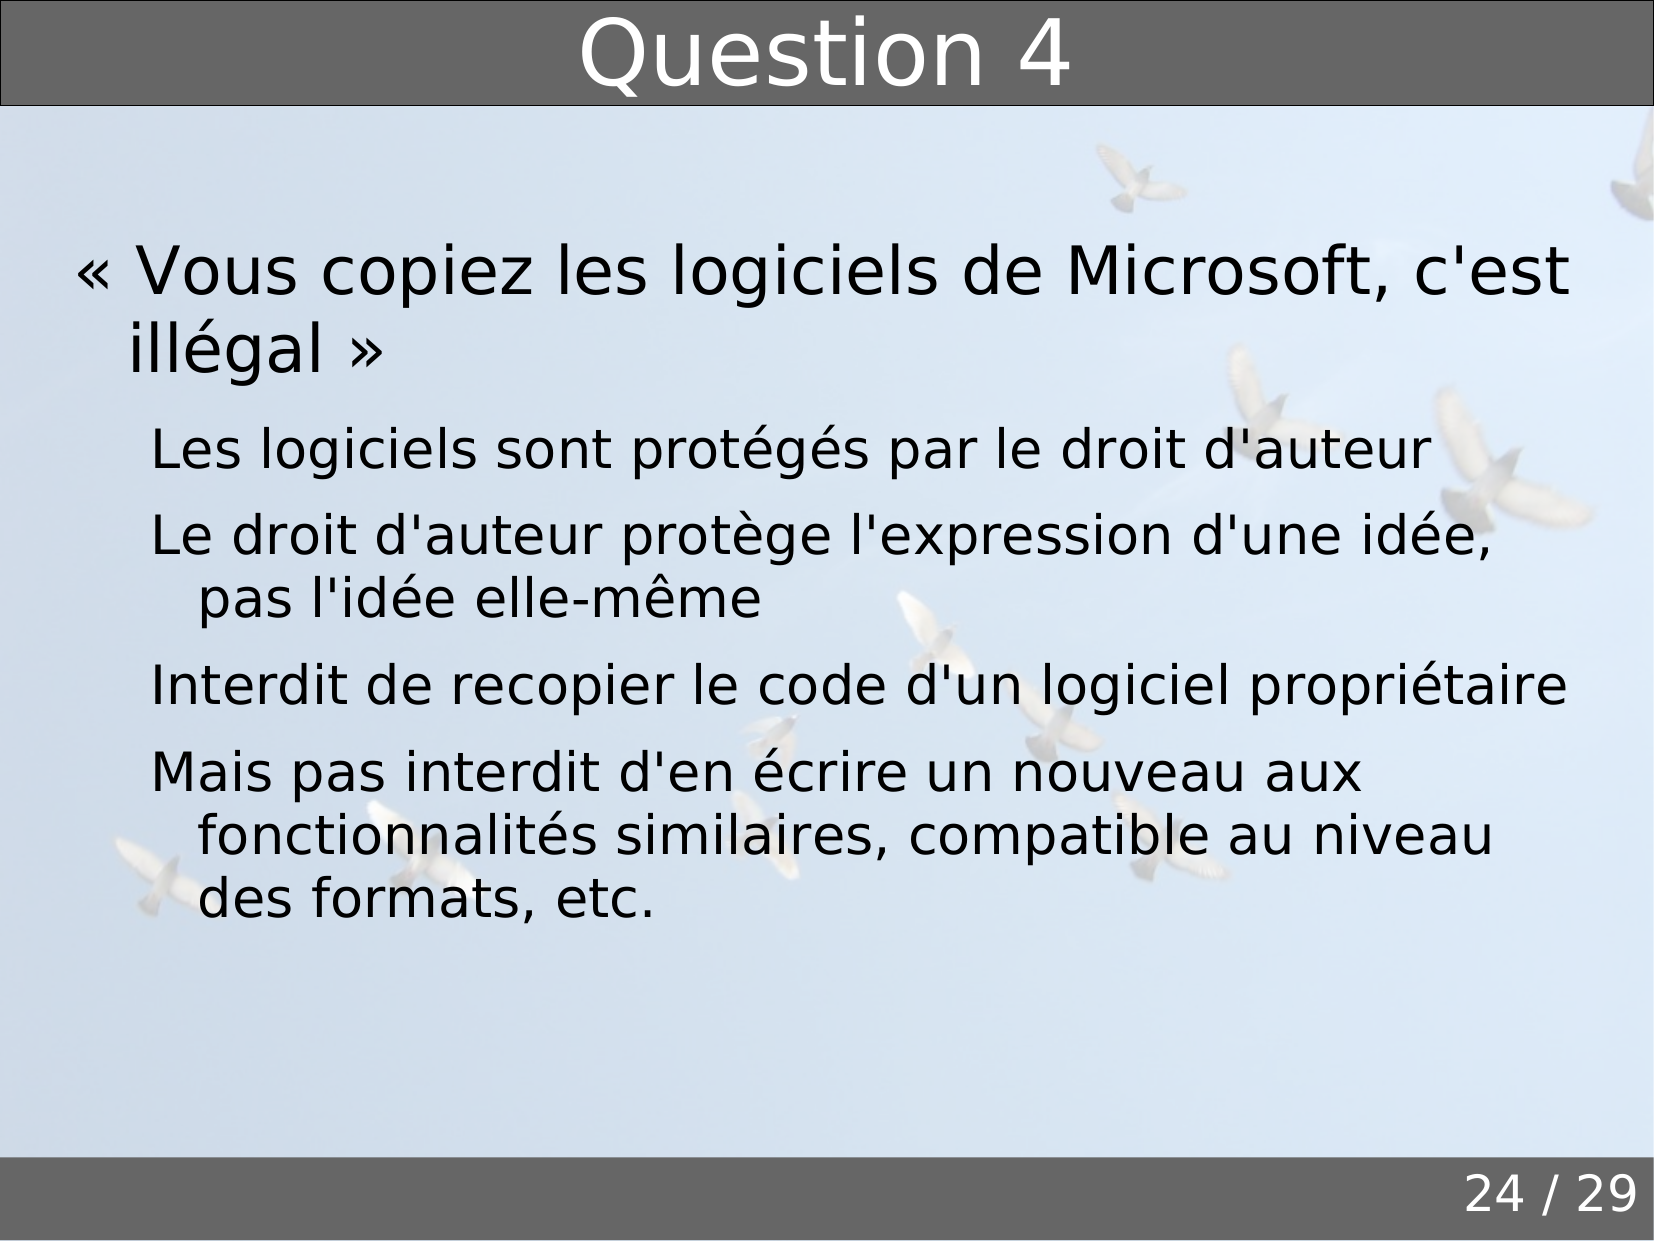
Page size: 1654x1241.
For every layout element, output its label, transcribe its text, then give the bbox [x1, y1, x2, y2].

list « Vous copiez les logiciels de Microsoft, c'est illégal » Les logiciels sont protégés par le droit d'auteur Le droit d'auteur protège l'expression d'une idée, pas l'idée elle-même Interdit de recopier le code d'un logiciel propriétaire Mais pas interdit d'en écrire un nouveau aux fonctionnalités similaires, compatible au niveau des formats, etc. [56, 232, 1595, 1037]
title Question 4 [0, 0, 1654, 108]
